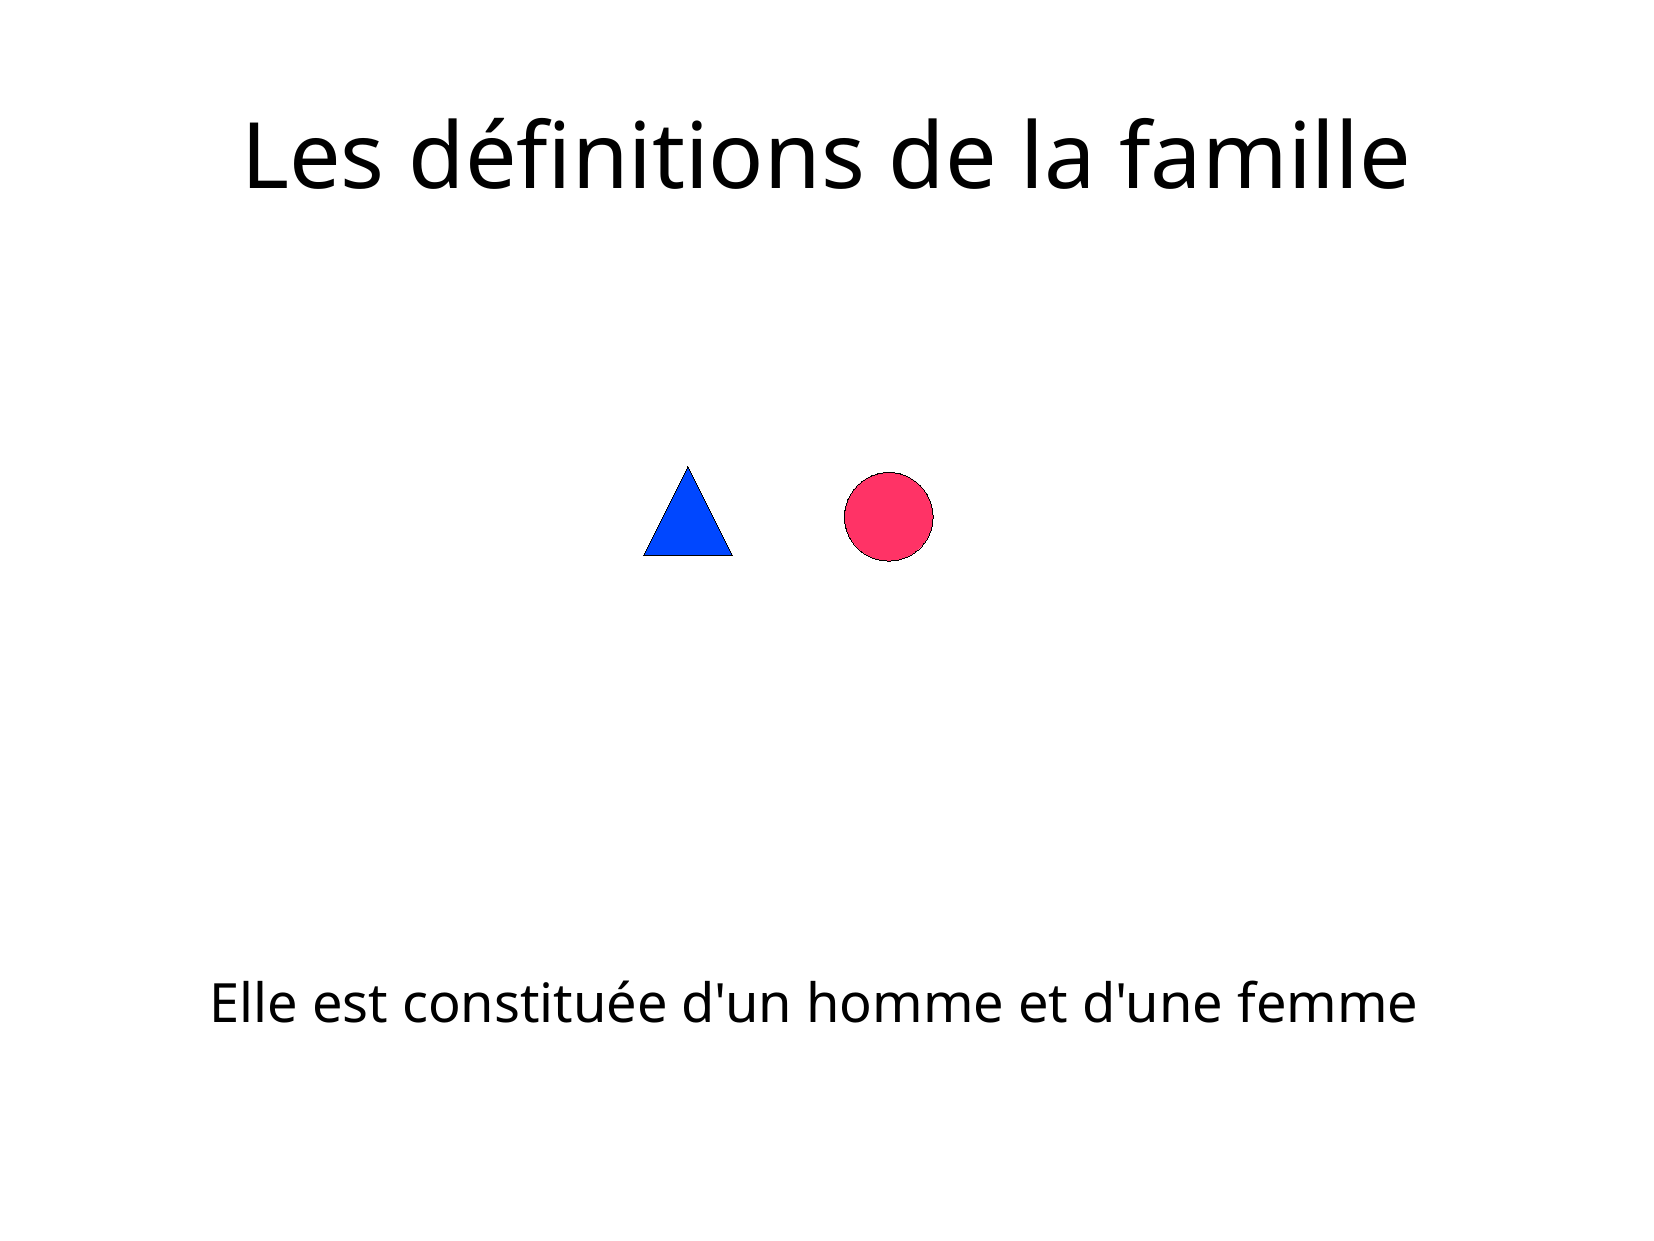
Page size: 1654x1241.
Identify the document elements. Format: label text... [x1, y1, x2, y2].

text_box [643, 466, 733, 556]
text_box Elle est constituée d'un homme et d'une femme [194, 962, 1271, 1040]
title Les définitions de la famille [82, 49, 1571, 257]
text_box [844, 472, 934, 562]
